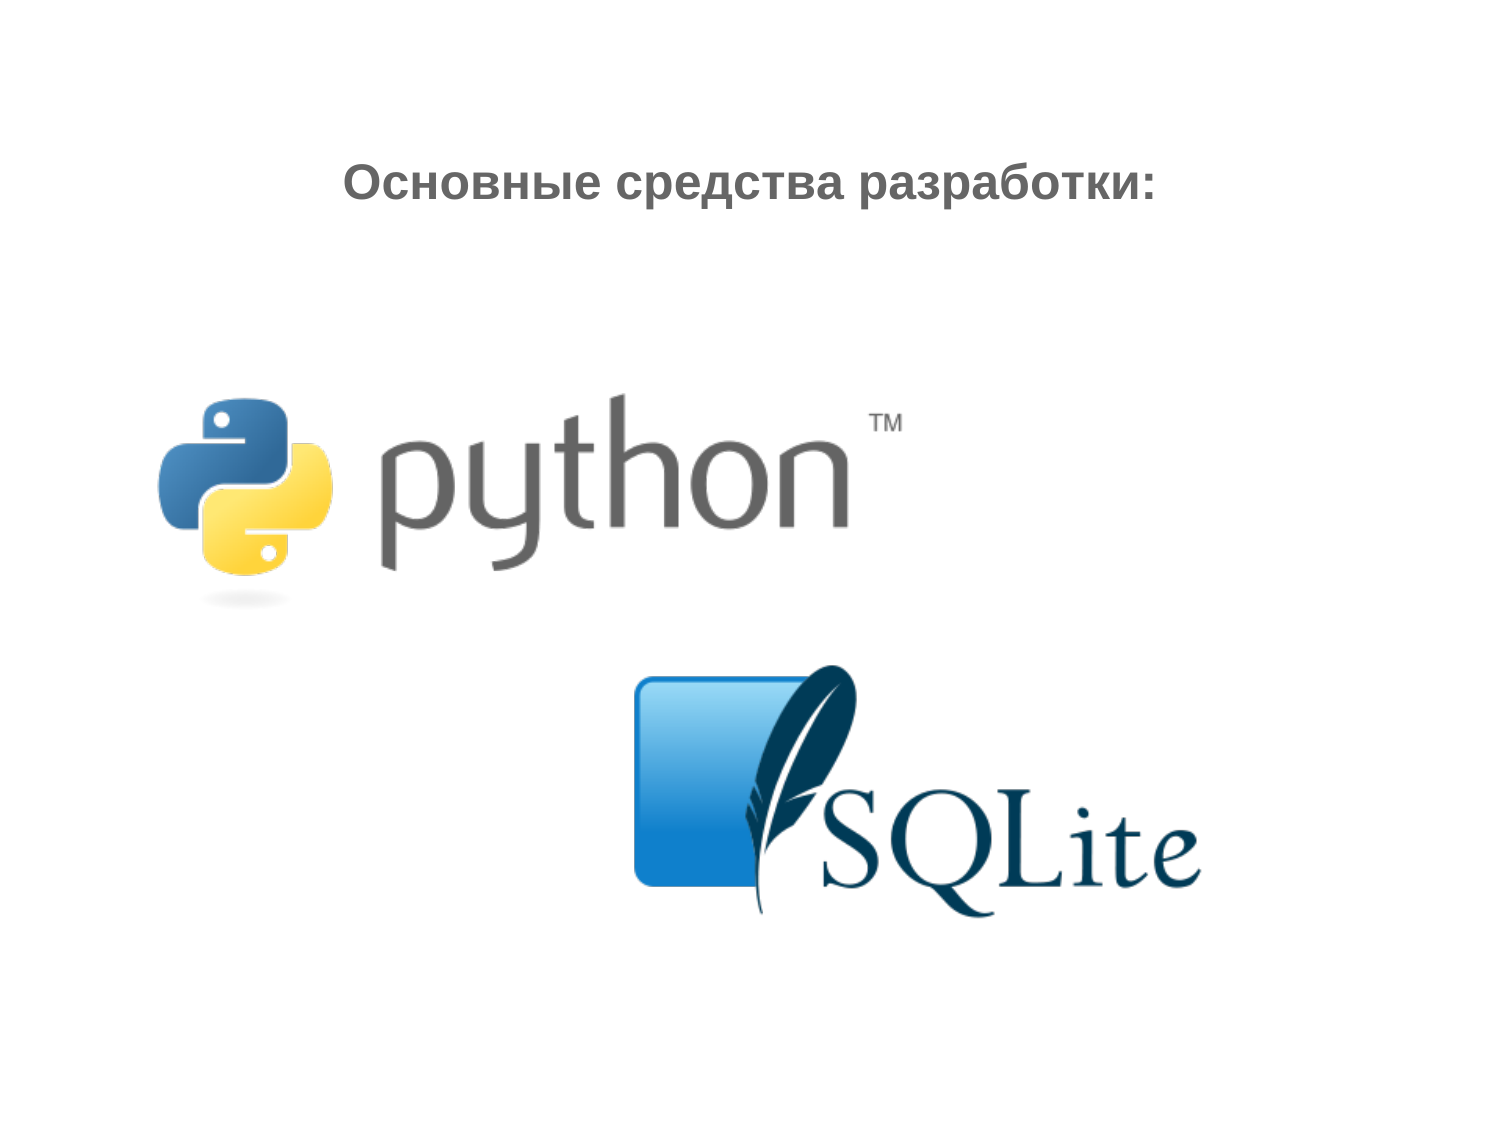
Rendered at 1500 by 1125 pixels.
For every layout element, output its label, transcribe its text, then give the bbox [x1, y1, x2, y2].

picture [619, 650, 1217, 934]
text_box Основные средства разработки: [327, 141, 1173, 217]
picture [150, 389, 910, 615]
